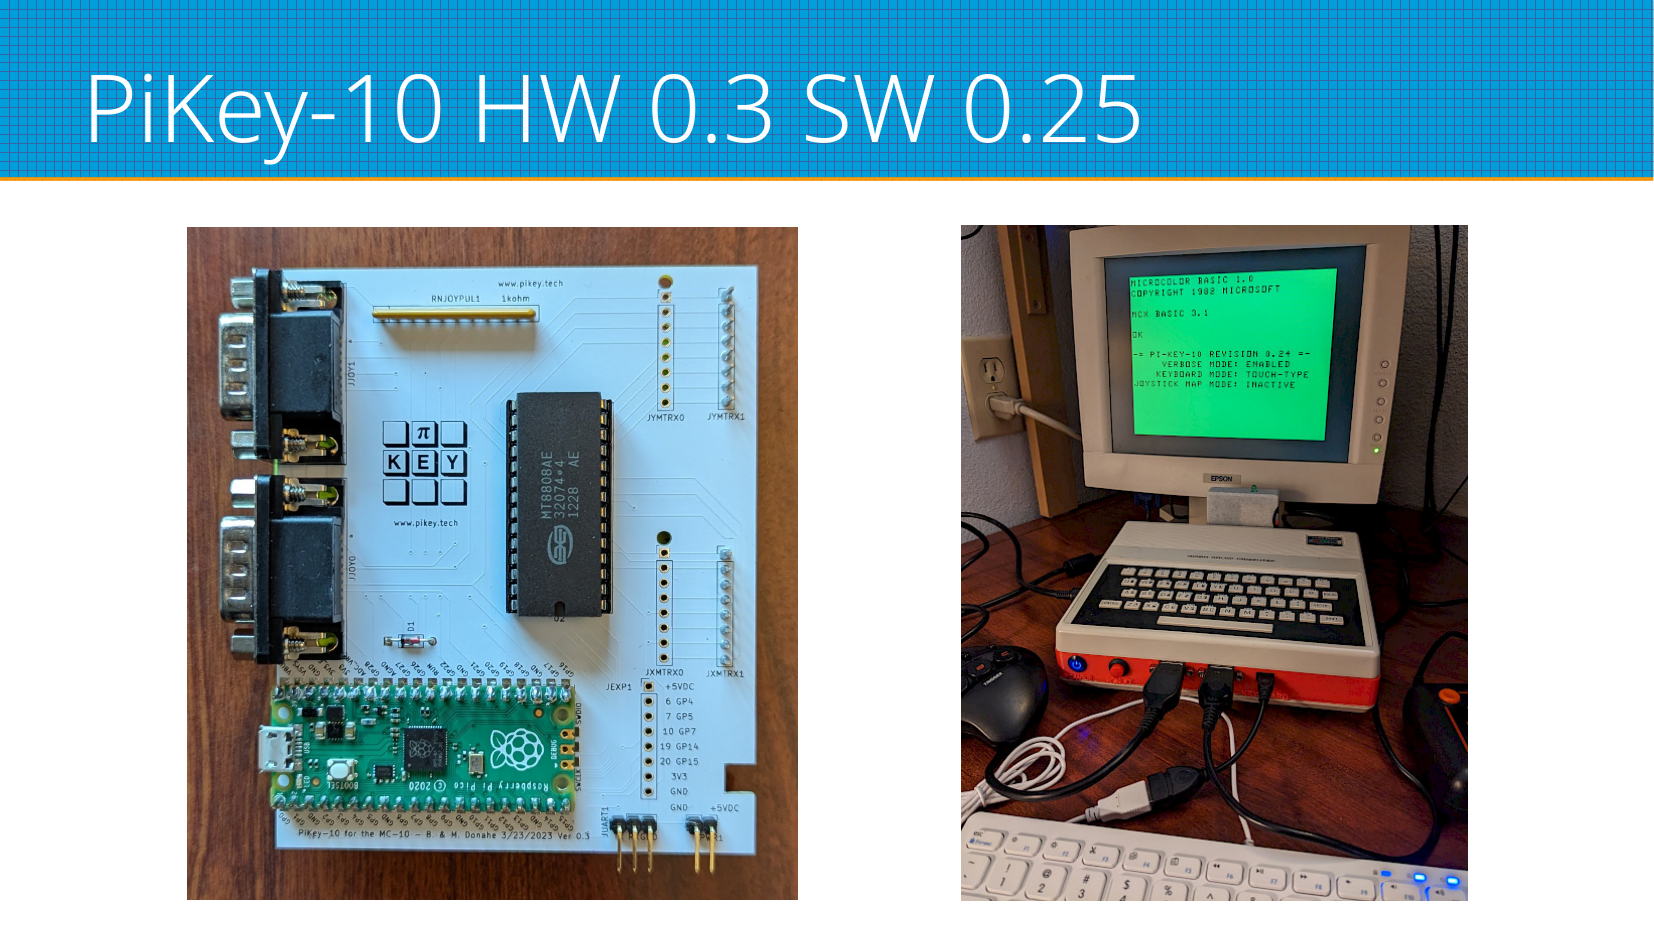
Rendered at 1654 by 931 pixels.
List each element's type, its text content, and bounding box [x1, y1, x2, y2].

picture [187, 227, 798, 901]
title PiKey-10 HW 0.3 SW 0.25 [82, 14, 1571, 171]
picture [961, 225, 1468, 901]
